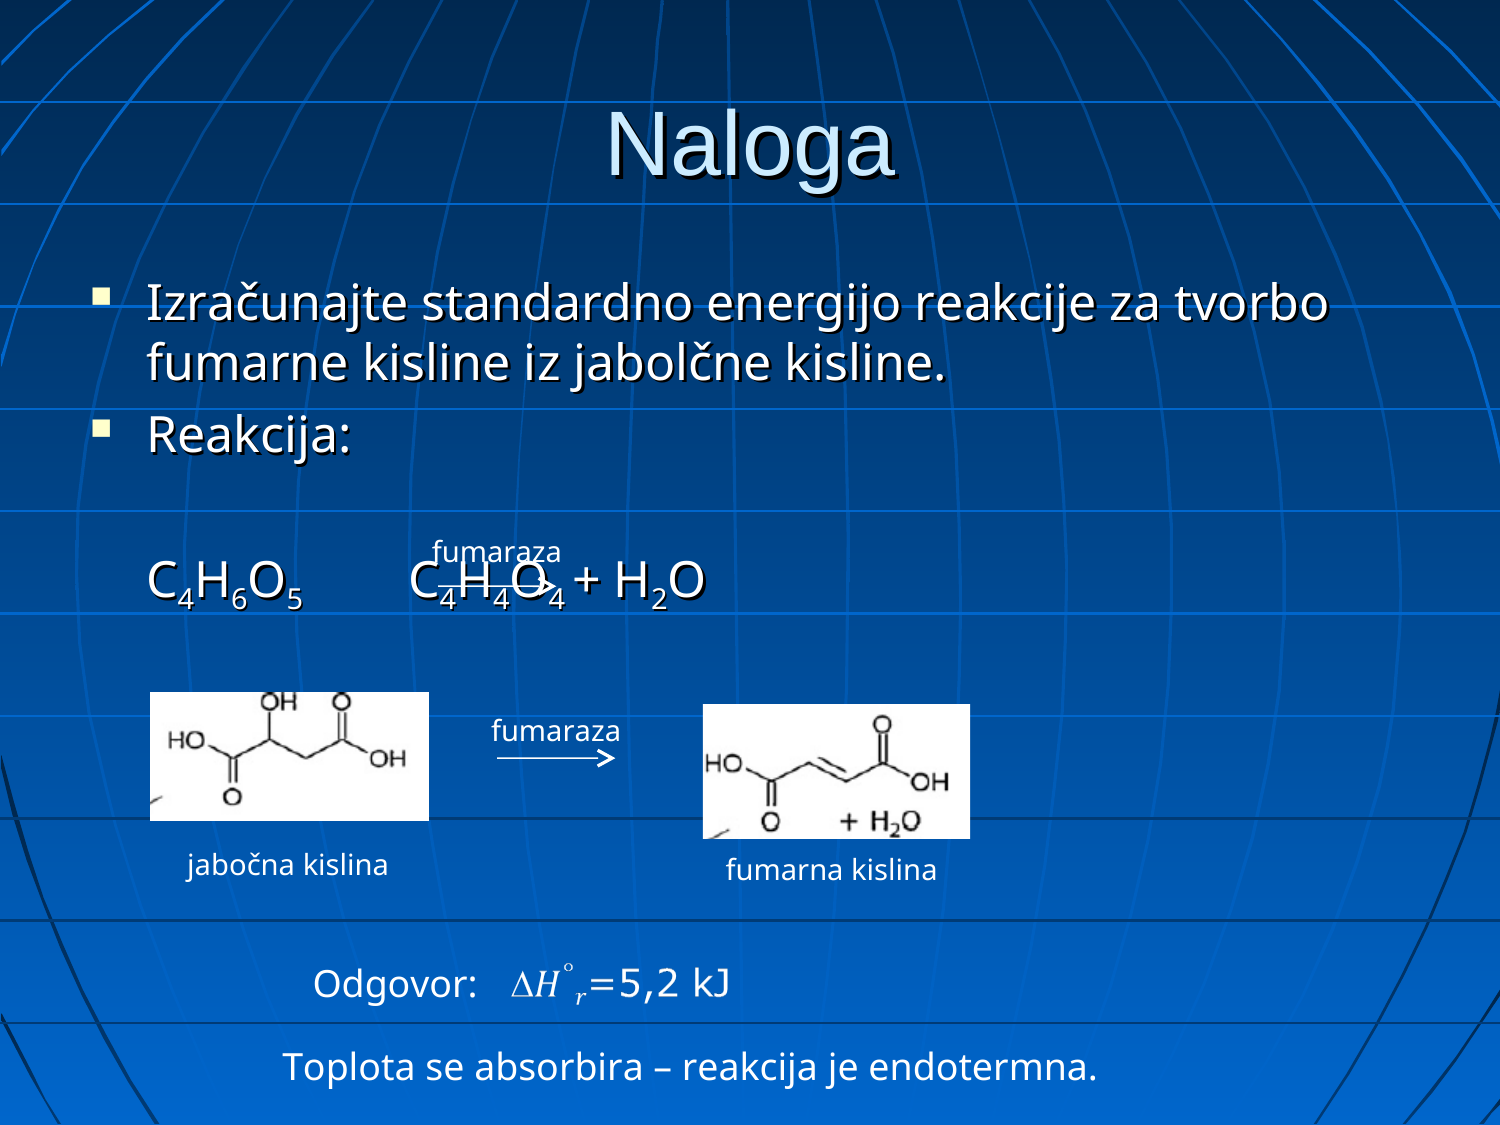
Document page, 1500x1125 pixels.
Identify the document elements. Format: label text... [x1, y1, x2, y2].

list Izračunajte standardno energijo reakcije za tvorbo fumarne kisline iz jabolčne kisline. Reakcija: C4H6O5 C4H4O4 + H2O [74, 262, 1495, 696]
text_box jabočna kislina [172, 838, 405, 889]
picture [496, 950, 748, 1014]
picture [150, 692, 429, 821]
text_box fumarna kislina [710, 843, 953, 895]
text_box Toplota se absorbira – reakcija je endotermna. [267, 1034, 1114, 1096]
text_box fumaraza [476, 704, 637, 755]
text_box Odgovor: [297, 952, 496, 1013]
picture [702, 704, 971, 839]
title Naloga [75, 45, 1426, 233]
text_box fumaraza [417, 525, 578, 576]
